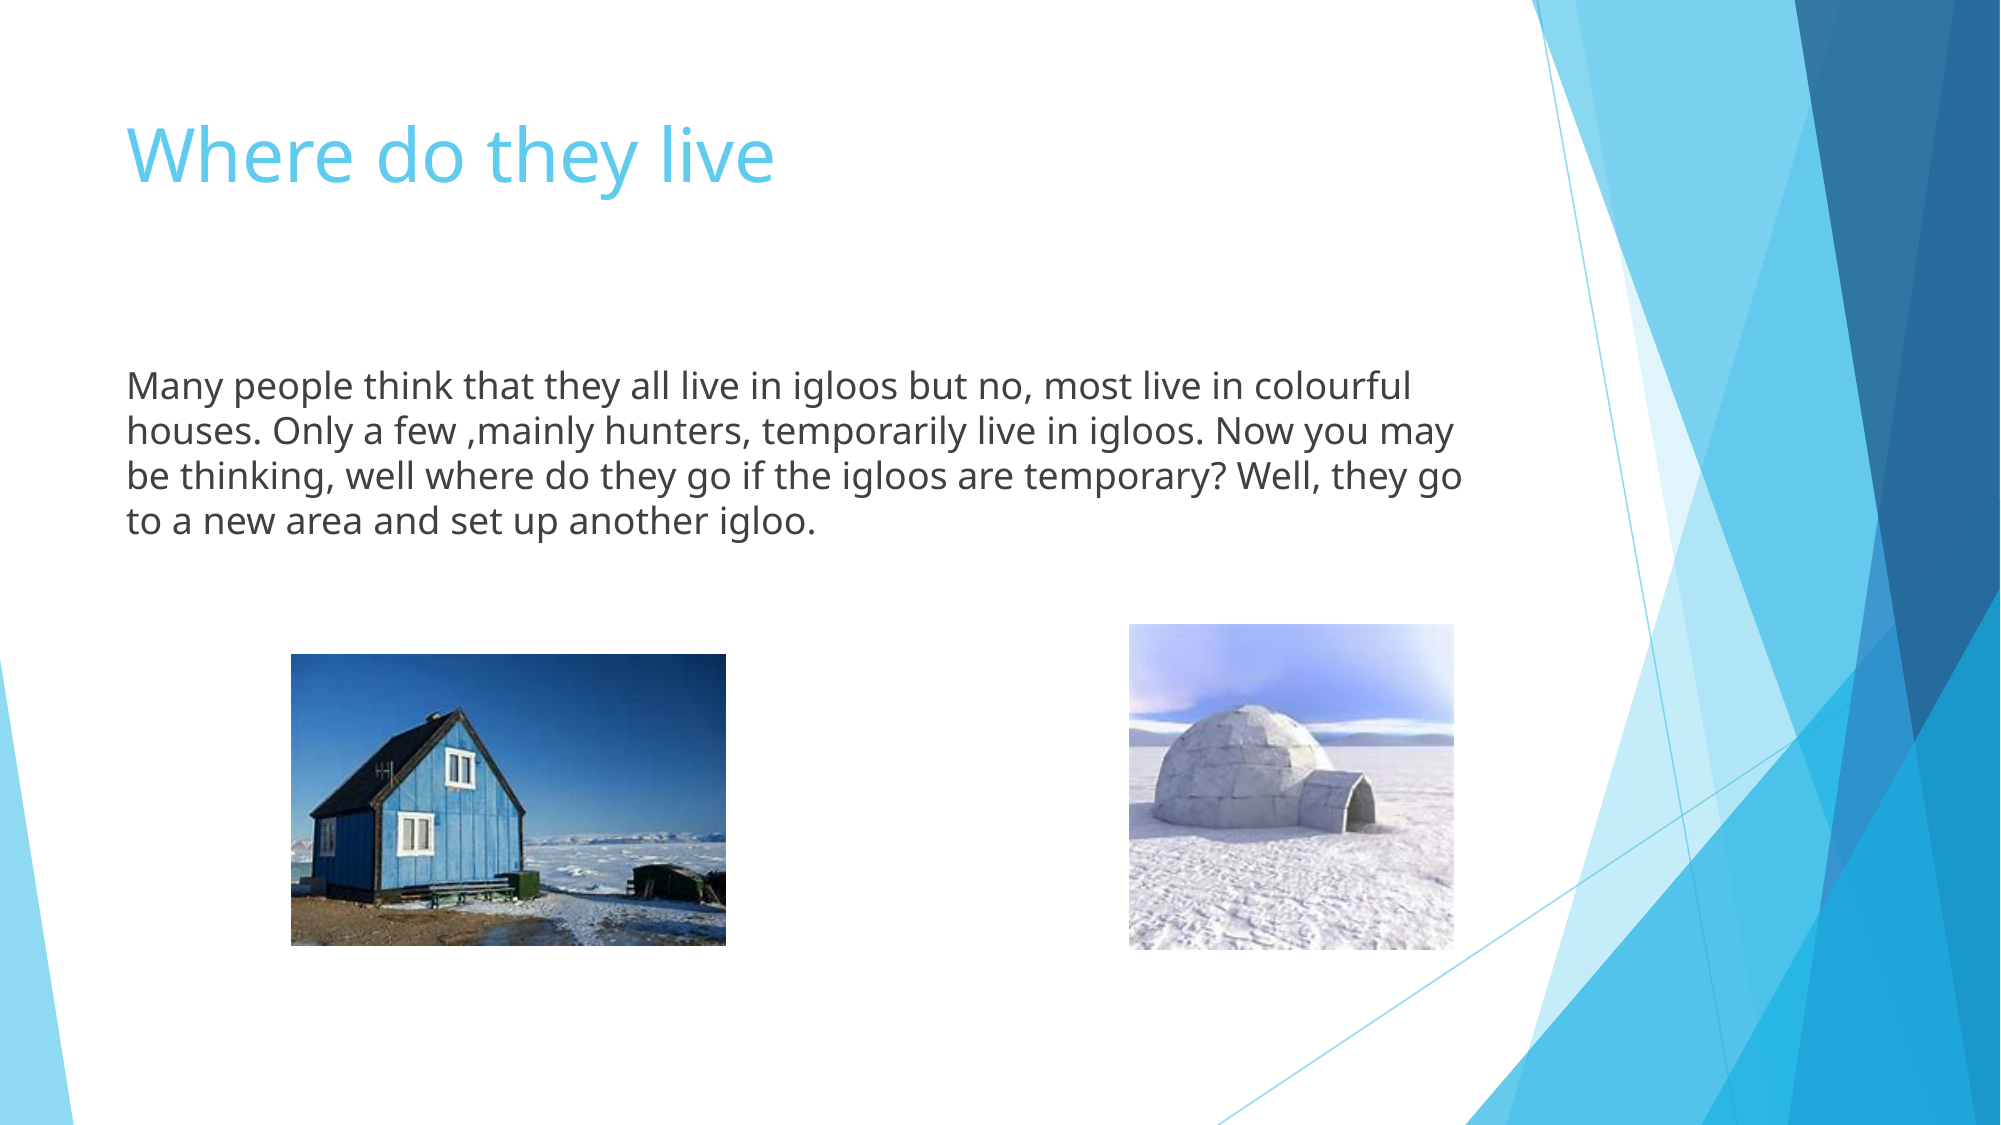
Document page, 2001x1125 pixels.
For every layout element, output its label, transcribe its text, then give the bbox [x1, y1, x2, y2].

picture [1129, 624, 1454, 950]
title Where do they live [111, 99, 1522, 317]
list Many people think that they all live in igloos but no, most live in colourful houses. Only a few ,mainly hunters, temporarily live in igloos. Now you may be thinking, well where do they go if the igloos are temporary? Well, they go to a new area and set up another igloo. [111, 354, 1522, 992]
picture [291, 654, 726, 946]
